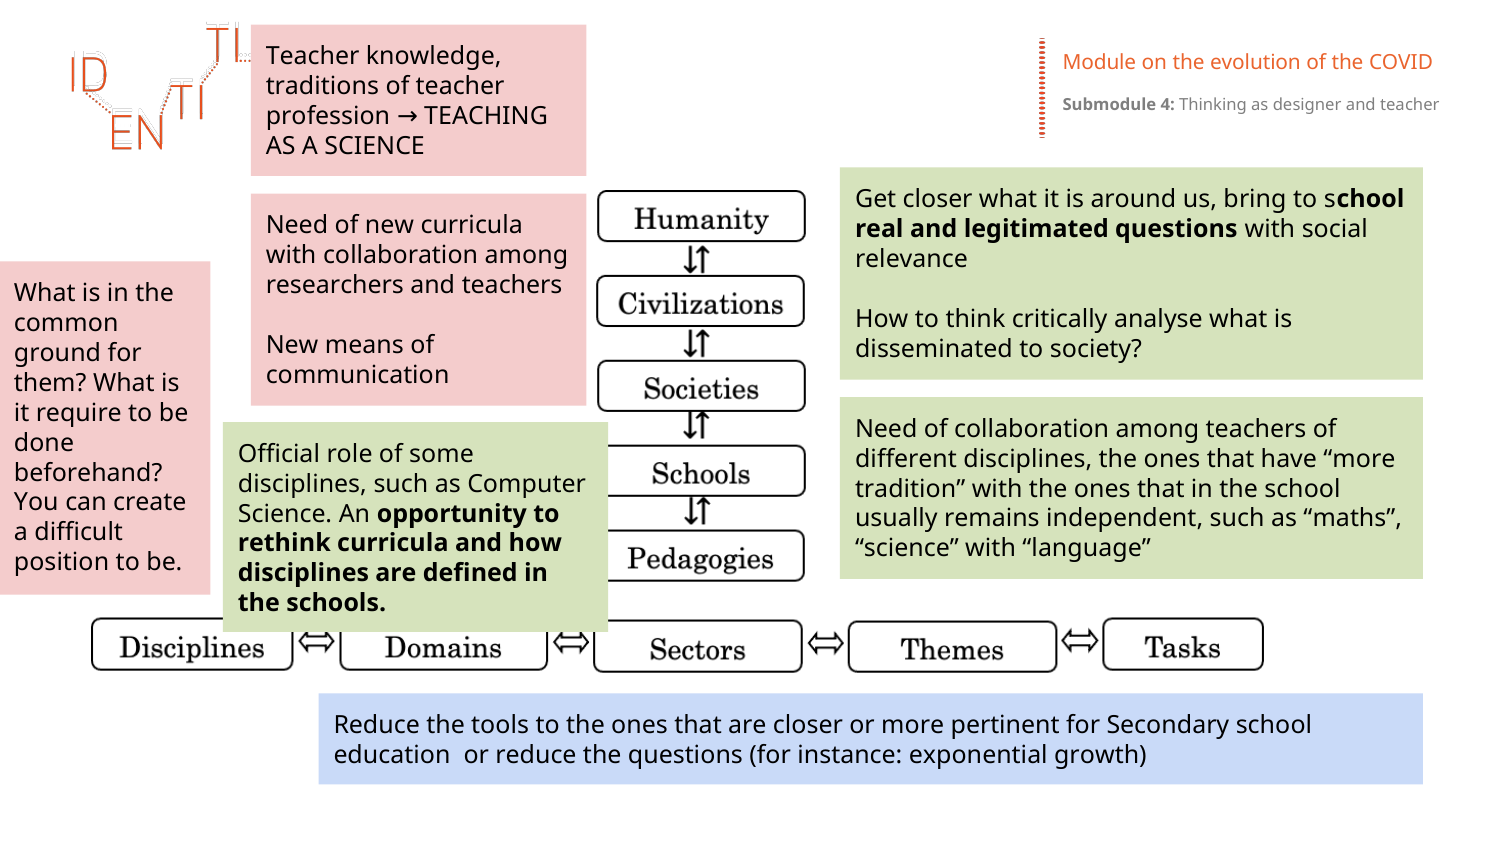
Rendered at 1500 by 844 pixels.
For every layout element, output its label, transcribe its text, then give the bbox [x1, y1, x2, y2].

text_box Module on the evolution of the COVID Submodule 4: Thinking as designer and teacher [1047, 41, 1500, 135]
text_box Need of collaboration among teachers of different disciplines, the ones that have “more tradition” with the ones that in the school usually remains independent, such as “maths”, “science” with “language” [839, 397, 1423, 579]
text_box Get closer what it is around us, bring to school real and legitimated questions with social relevance How to think critically analyse what is disseminated to society? [839, 167, 1423, 380]
text_box Need of new curricula with collaboration among researchers and teachers New means of communication [250, 193, 587, 406]
text_box Reduce the tools to the ones that are closer or more pertinent for Secondary school education or reduce the questions (for instance: exponential growth) [318, 693, 1423, 785]
picture [91, 190, 1265, 685]
text_box Teacher knowledge, traditions of teacher profession → TEACHING AS A SCIENCE [250, 24, 587, 176]
text_box Official role of some disciplines, such as Computer Science. An opportunity to rethink curricula and how disciplines are defined in the schools. [222, 422, 609, 604]
picture [1039, 38, 1048, 138]
text_box What is in the common ground for them? What is it require to be done beforehand? You can create a difficult position to be. [0, 261, 211, 595]
picture [71, 18, 485, 157]
